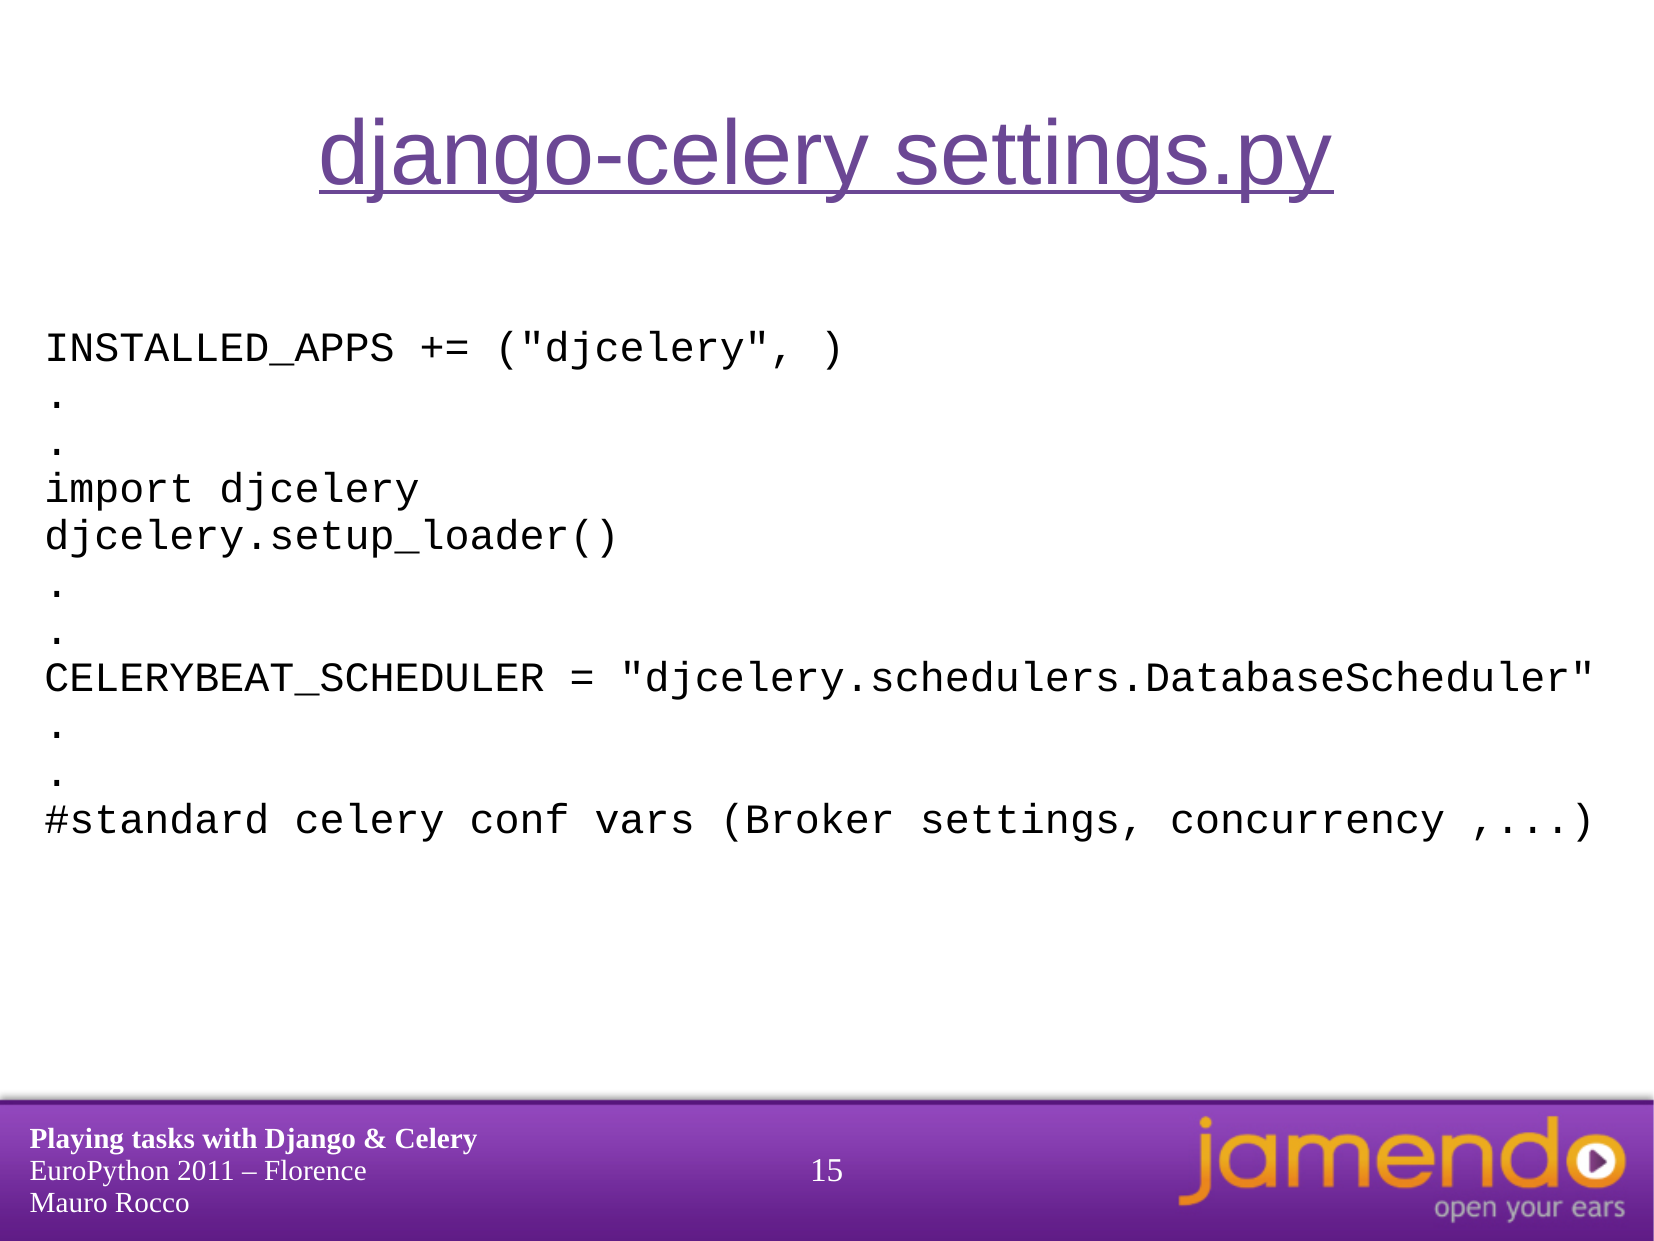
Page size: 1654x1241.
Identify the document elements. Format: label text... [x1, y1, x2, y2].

picture [0, 0, 1654, 1241]
text_box INSTALLED_APPS += ("djcelery", ) . . import djcelery djcelery.setup_loader() . . CELERYBEAT_SCHEDULER = "djcelery.schedulers.DatabaseScheduler" . . #standard celery conf vars (Broker settings, concurrency ,...) [29, 318, 1625, 854]
title django-celery settings.py [82, 49, 1571, 257]
